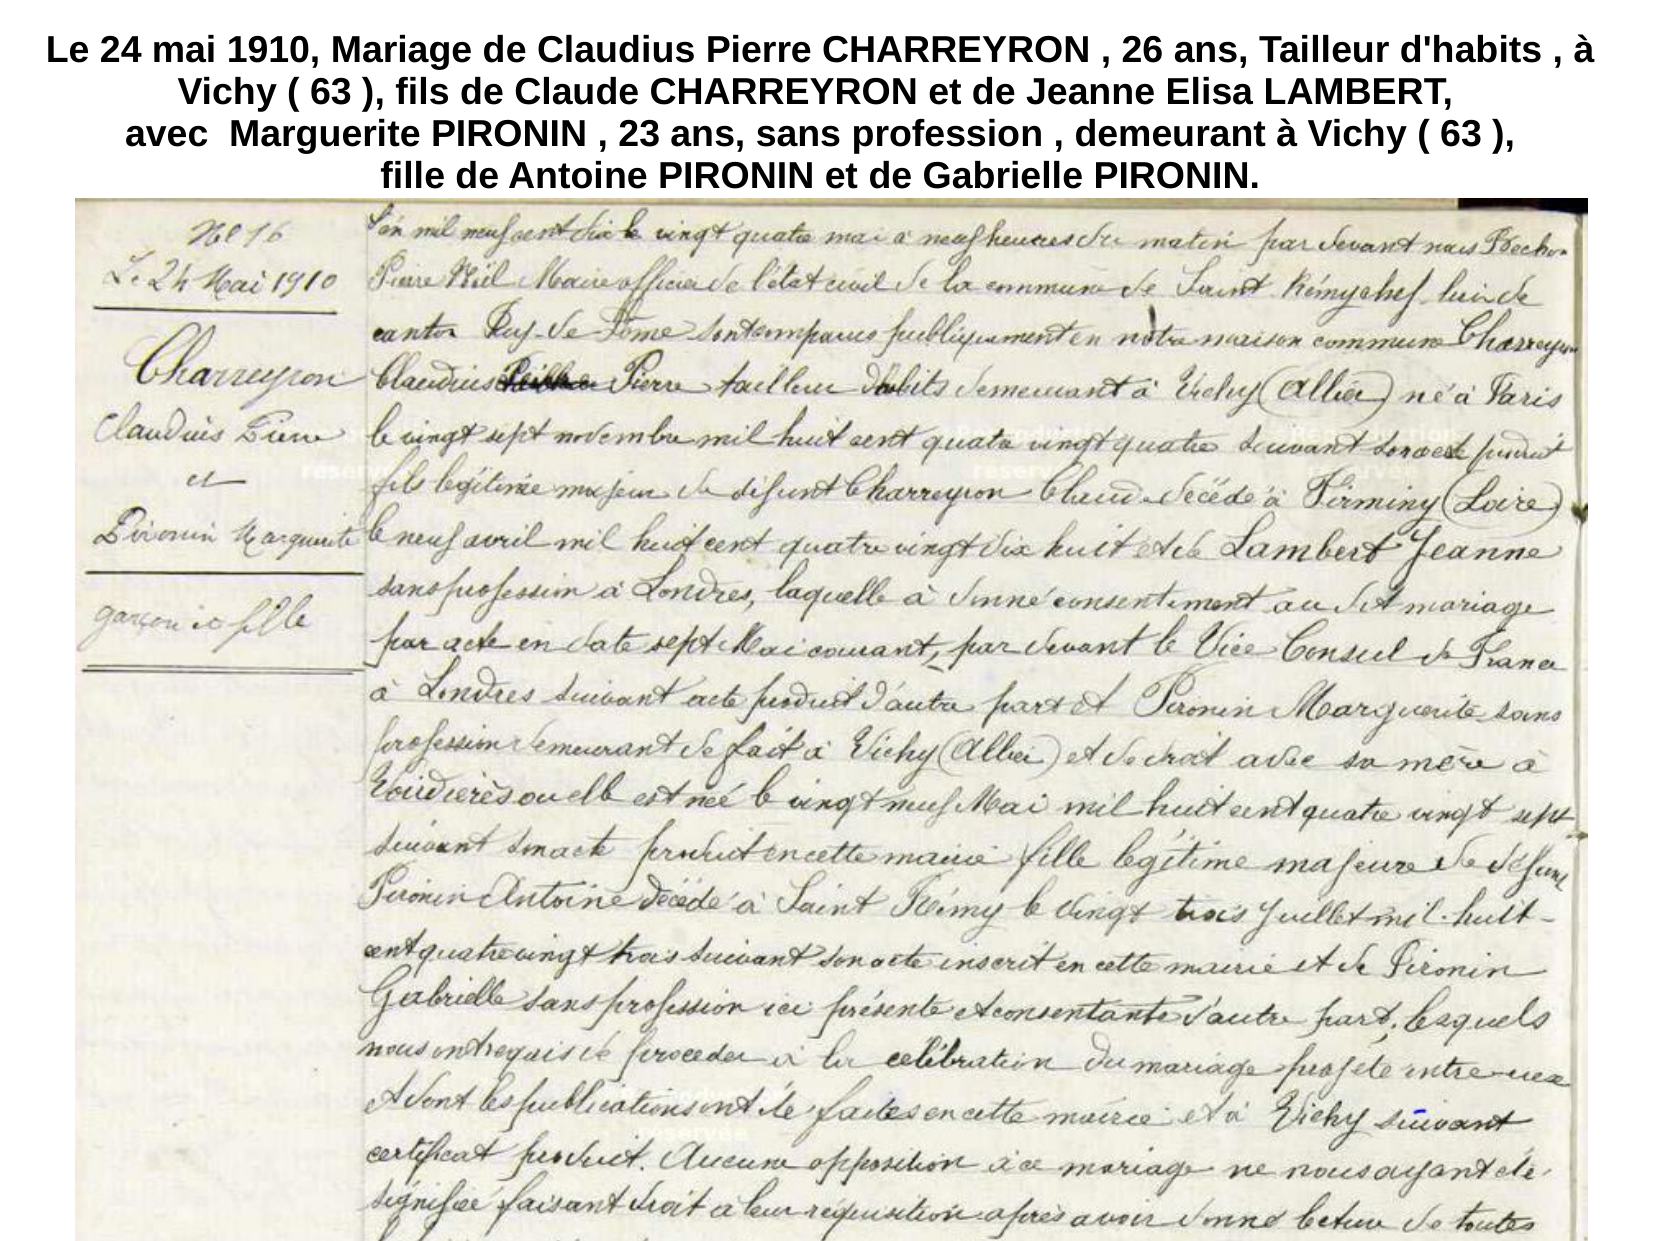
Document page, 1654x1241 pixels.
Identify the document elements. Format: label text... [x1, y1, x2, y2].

title Le 24 mai 1910, Mariage de Claudius Pierre CHARREYRON , 26 ans, Tailleur d'habits , à Vichy ( 63 ), fils de Claude CHARREYRON et de Jeanne Elisa LAMBERT, avec Marguerite PIRONIN , 23 ans, sans profession , demeurant à Vichy ( 63 ), fille de Antoine PIRONIN et de Gabrielle PIRONIN. [0, 25, 1642, 199]
picture [75, 199, 1588, 1241]
